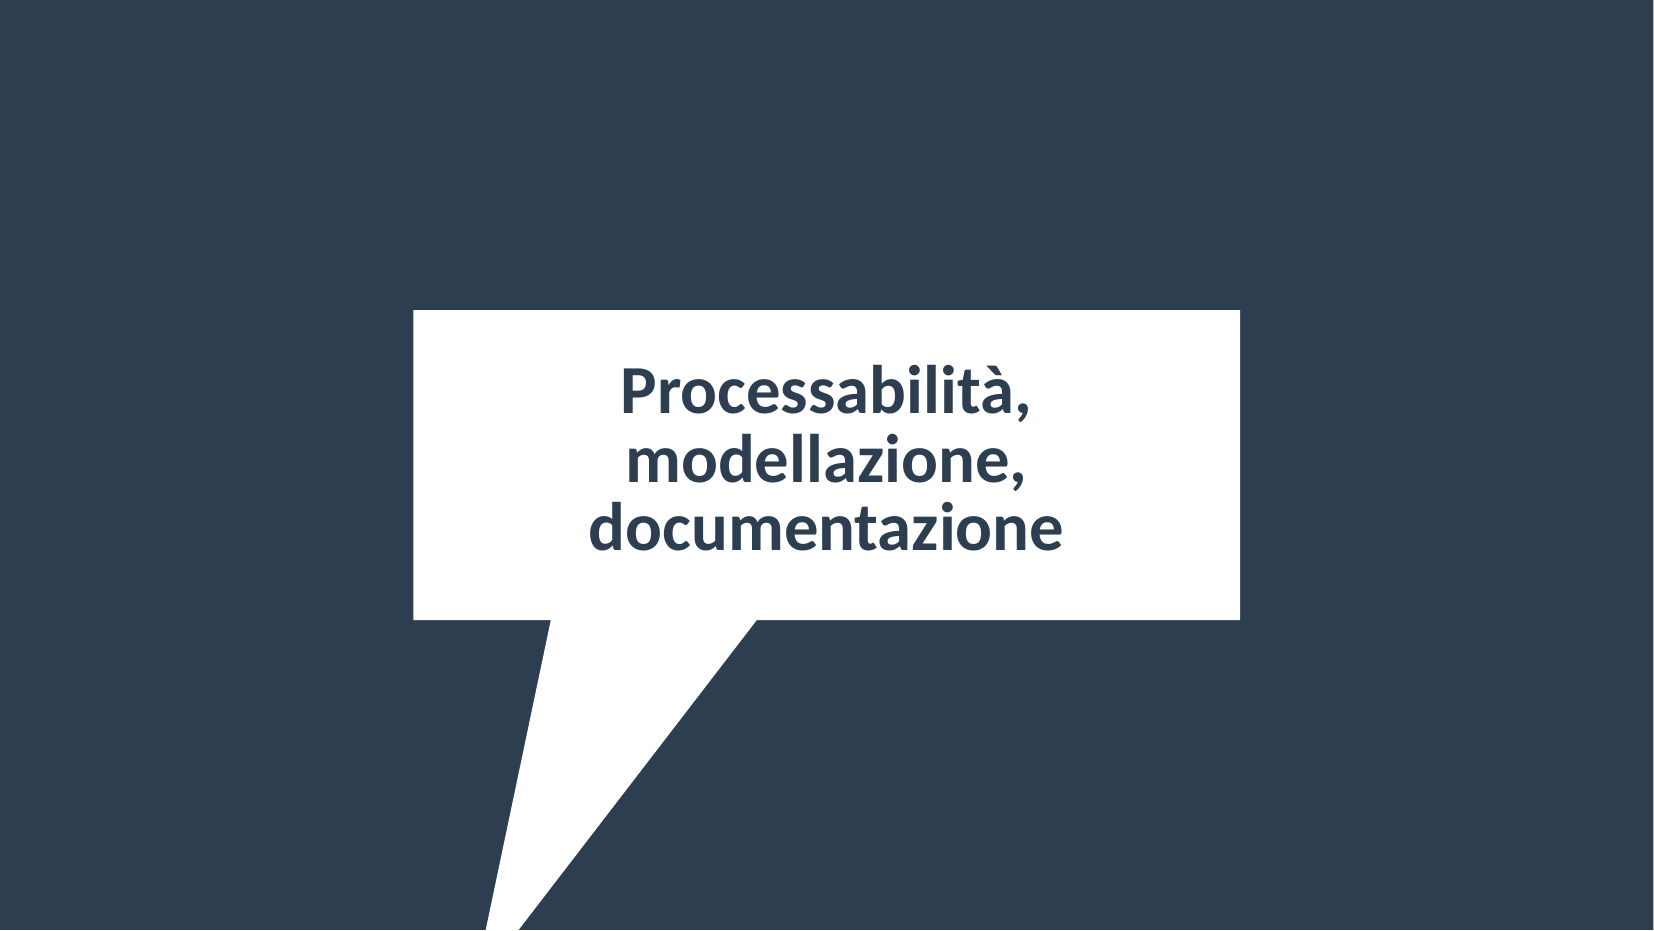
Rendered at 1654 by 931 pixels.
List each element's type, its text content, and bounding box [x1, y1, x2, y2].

title Processabilità, modellazione, documentazione [442, 332, 1211, 598]
